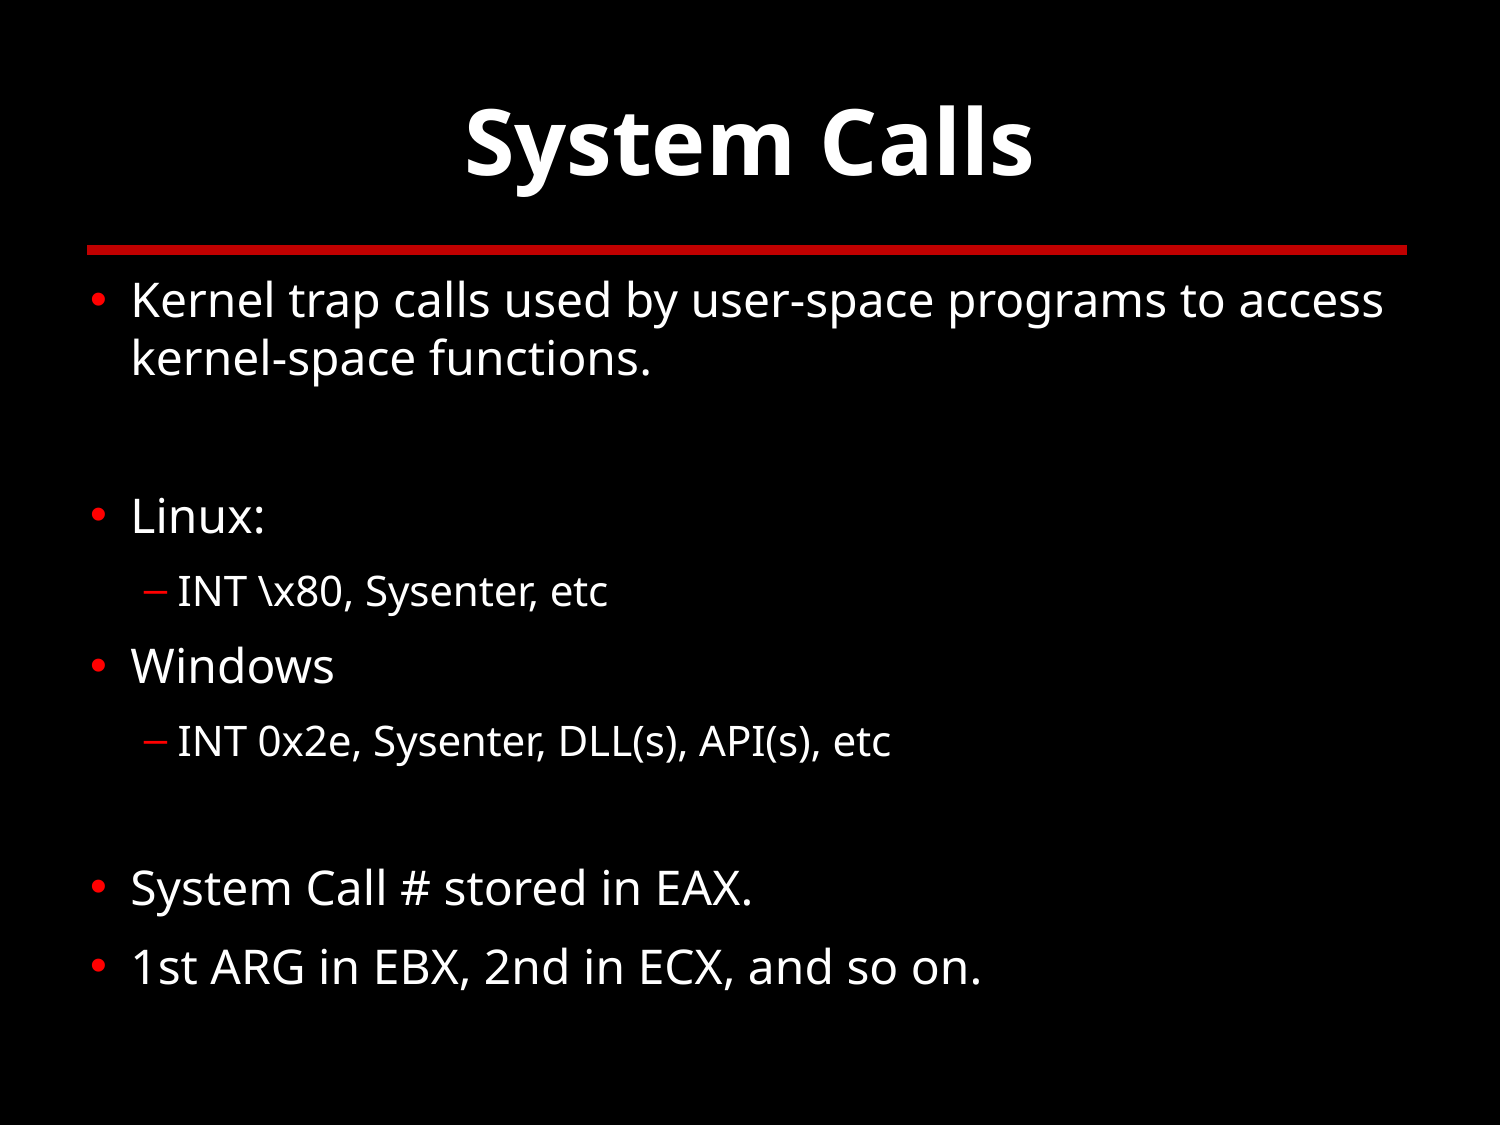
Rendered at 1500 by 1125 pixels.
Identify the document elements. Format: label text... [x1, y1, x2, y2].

title System Calls [75, 45, 1425, 233]
list Kernel trap calls used by user-space programs to access kernel-space functions. Linux: INT \x80, Sysenter, etc Windows INT 0x2e, Sysenter, DLL(s), API(s), etc System Call # stored in EAX. 1st ARG in EBX, 2nd in ECX, and so on. [75, 262, 1425, 1005]
